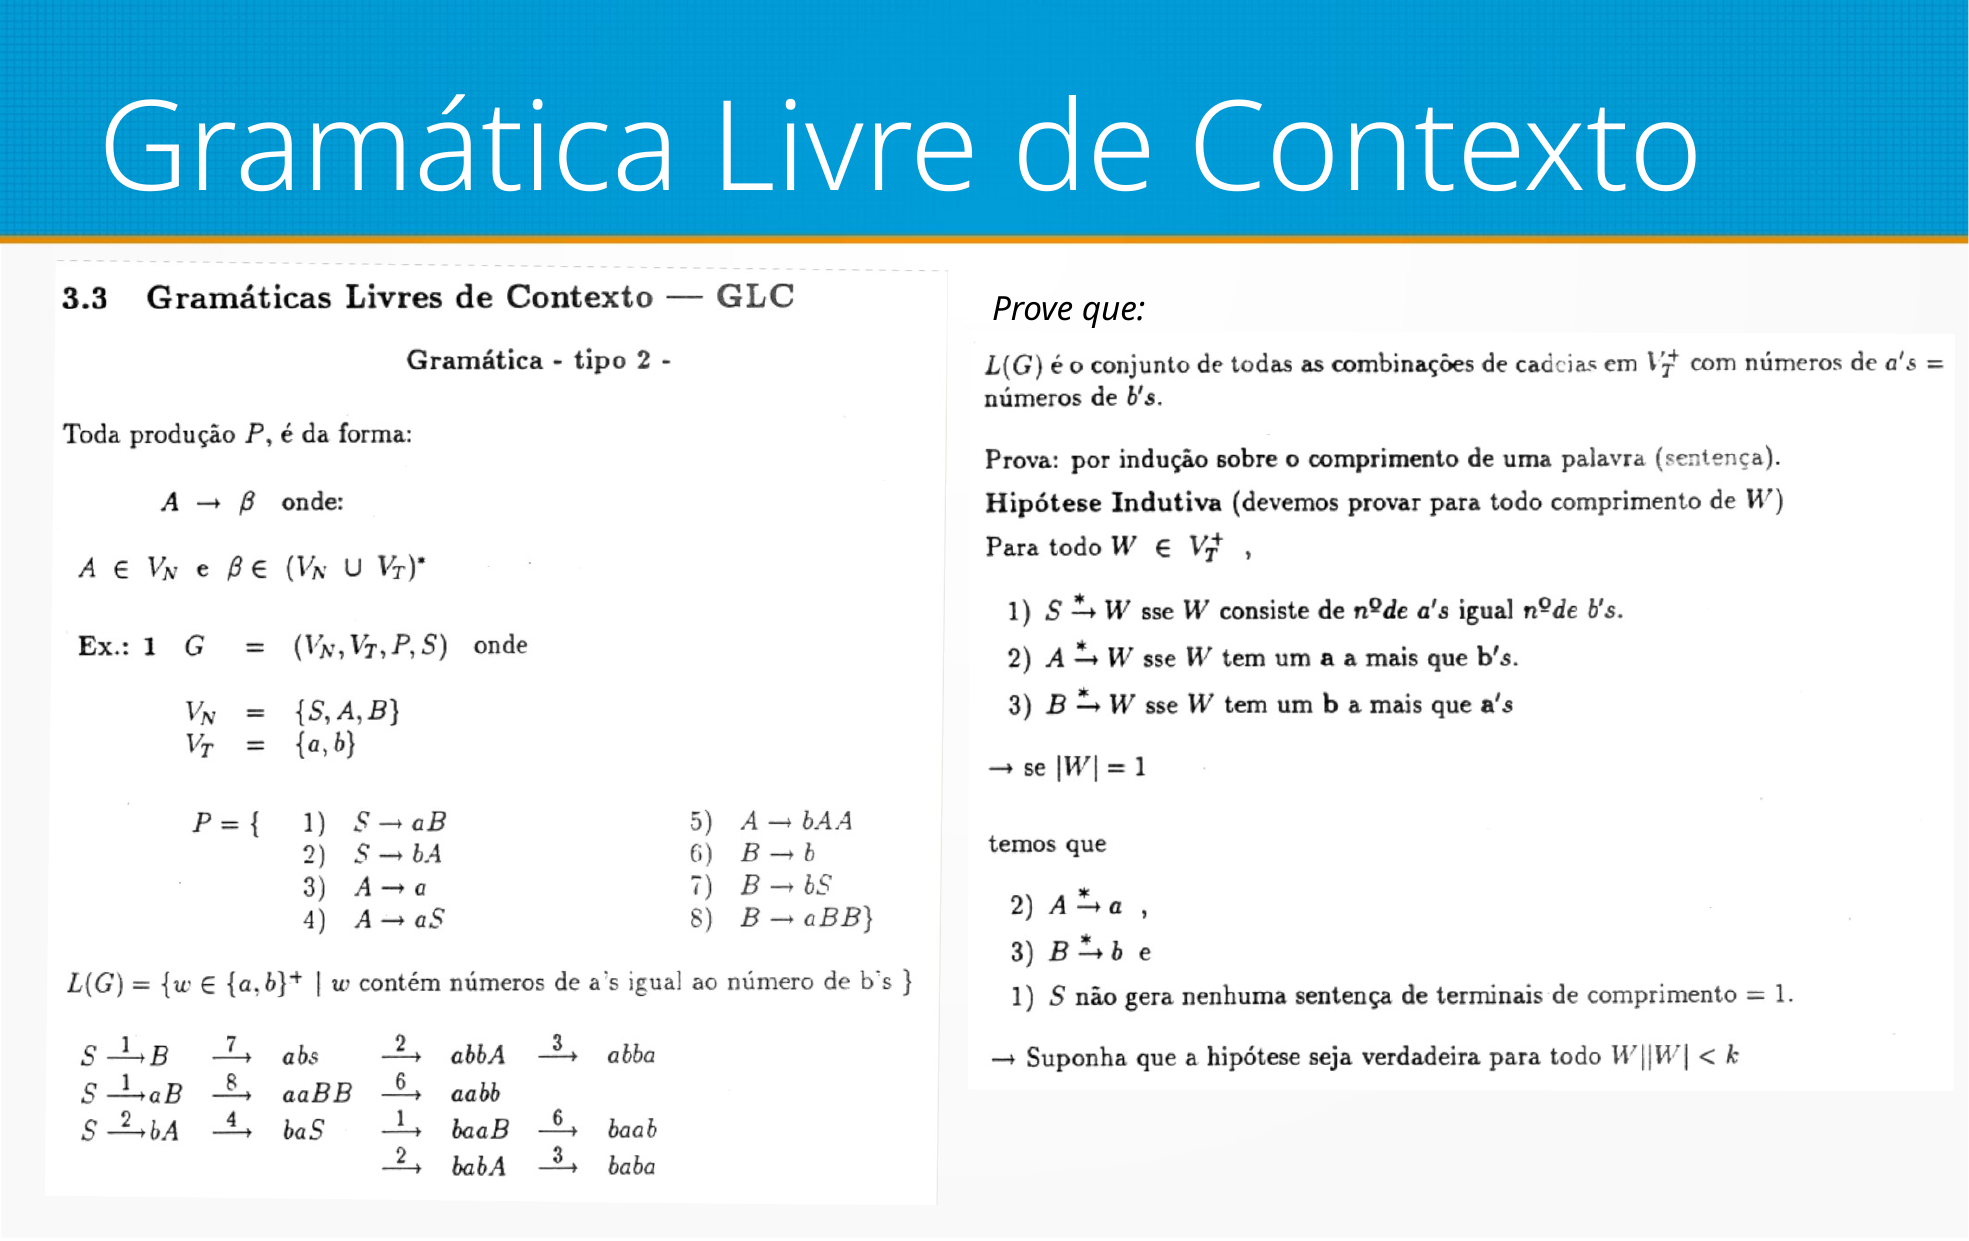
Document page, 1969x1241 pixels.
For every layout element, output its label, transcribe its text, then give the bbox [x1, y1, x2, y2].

title Gramática Livre de Contexto [98, 19, 1870, 227]
text_box Prove que: [986, 281, 1849, 333]
picture [0, 233, 1969, 1241]
